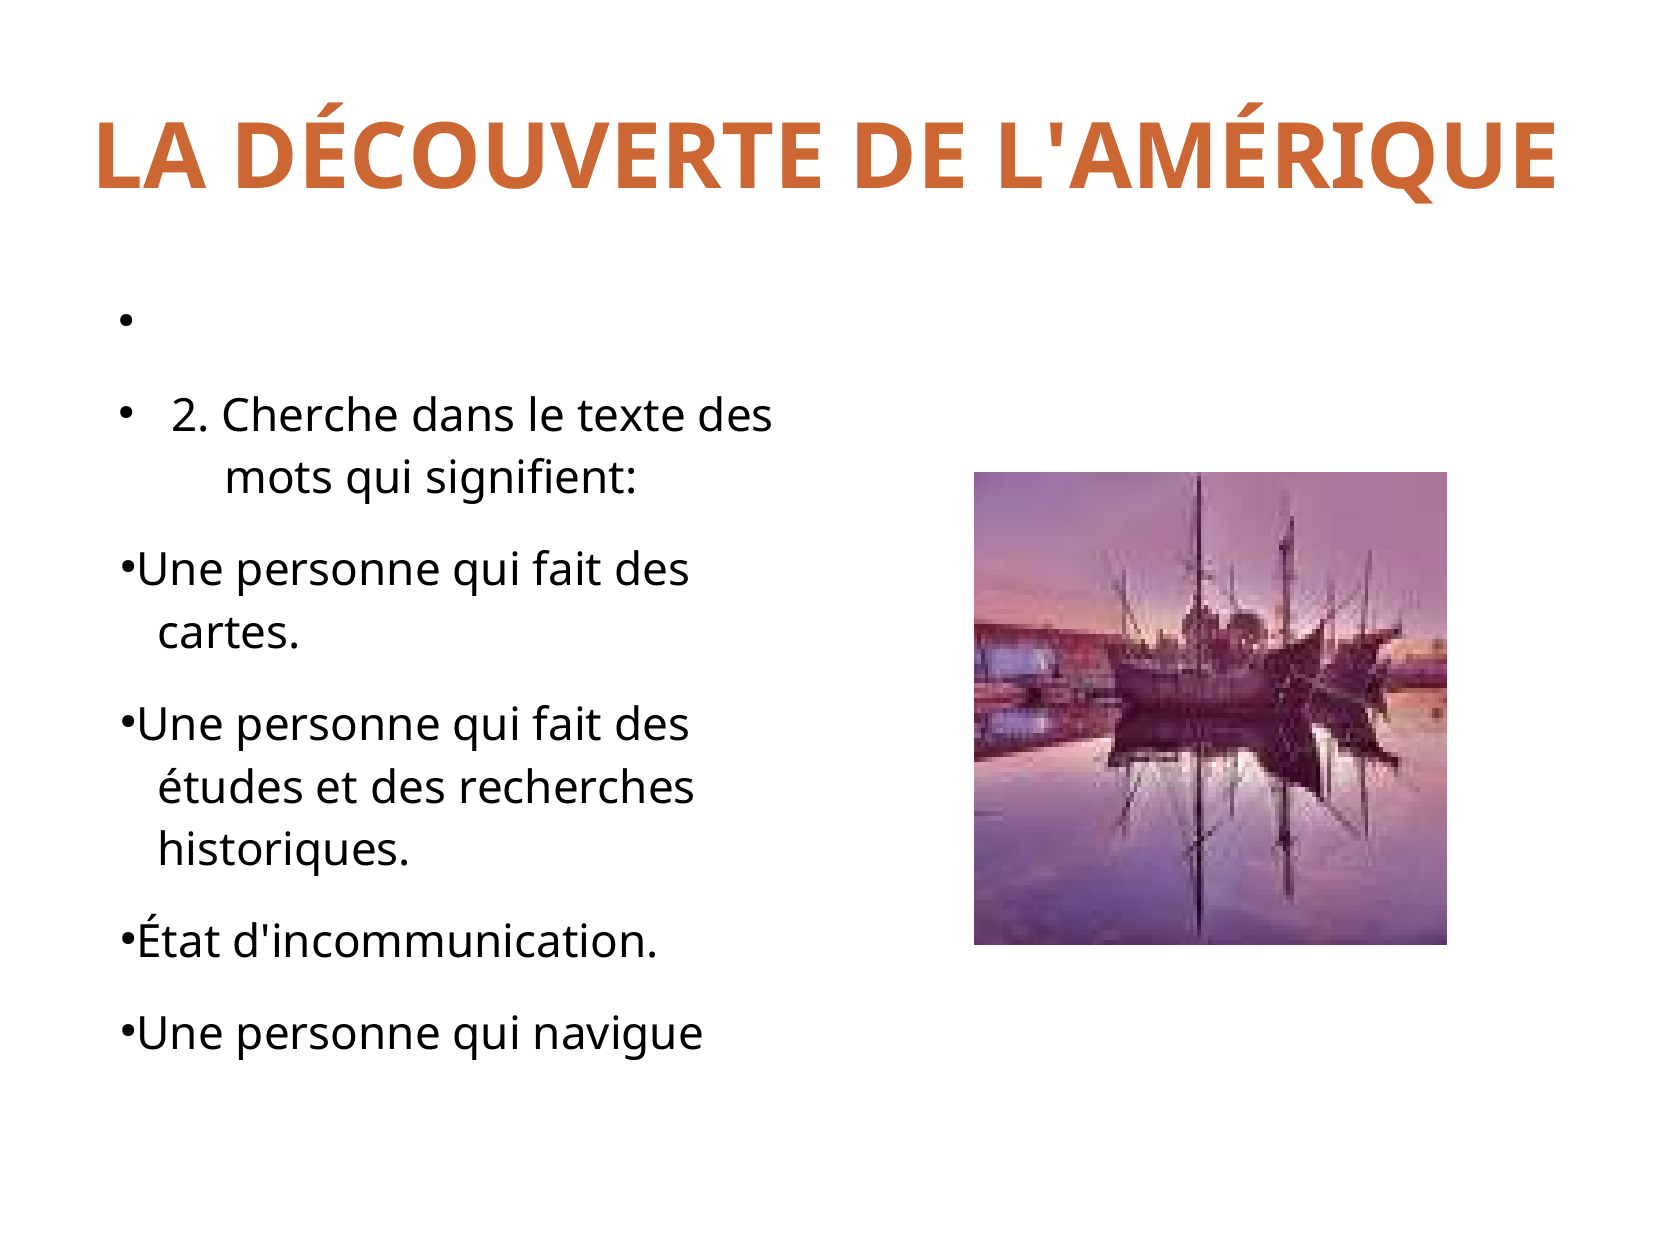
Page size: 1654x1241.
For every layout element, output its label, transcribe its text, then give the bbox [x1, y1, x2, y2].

list 2. Cherche dans le texte des mots qui signifient: Une personne qui fait des cartes. Une personne qui fait des études et des recherches historiques. État d'incommunication. Une personne qui navigue [82, 290, 809, 1109]
title LA DÉCOUVERTE DE L'AMÉRIQUE [82, 41, 1571, 265]
picture [974, 472, 1447, 945]
